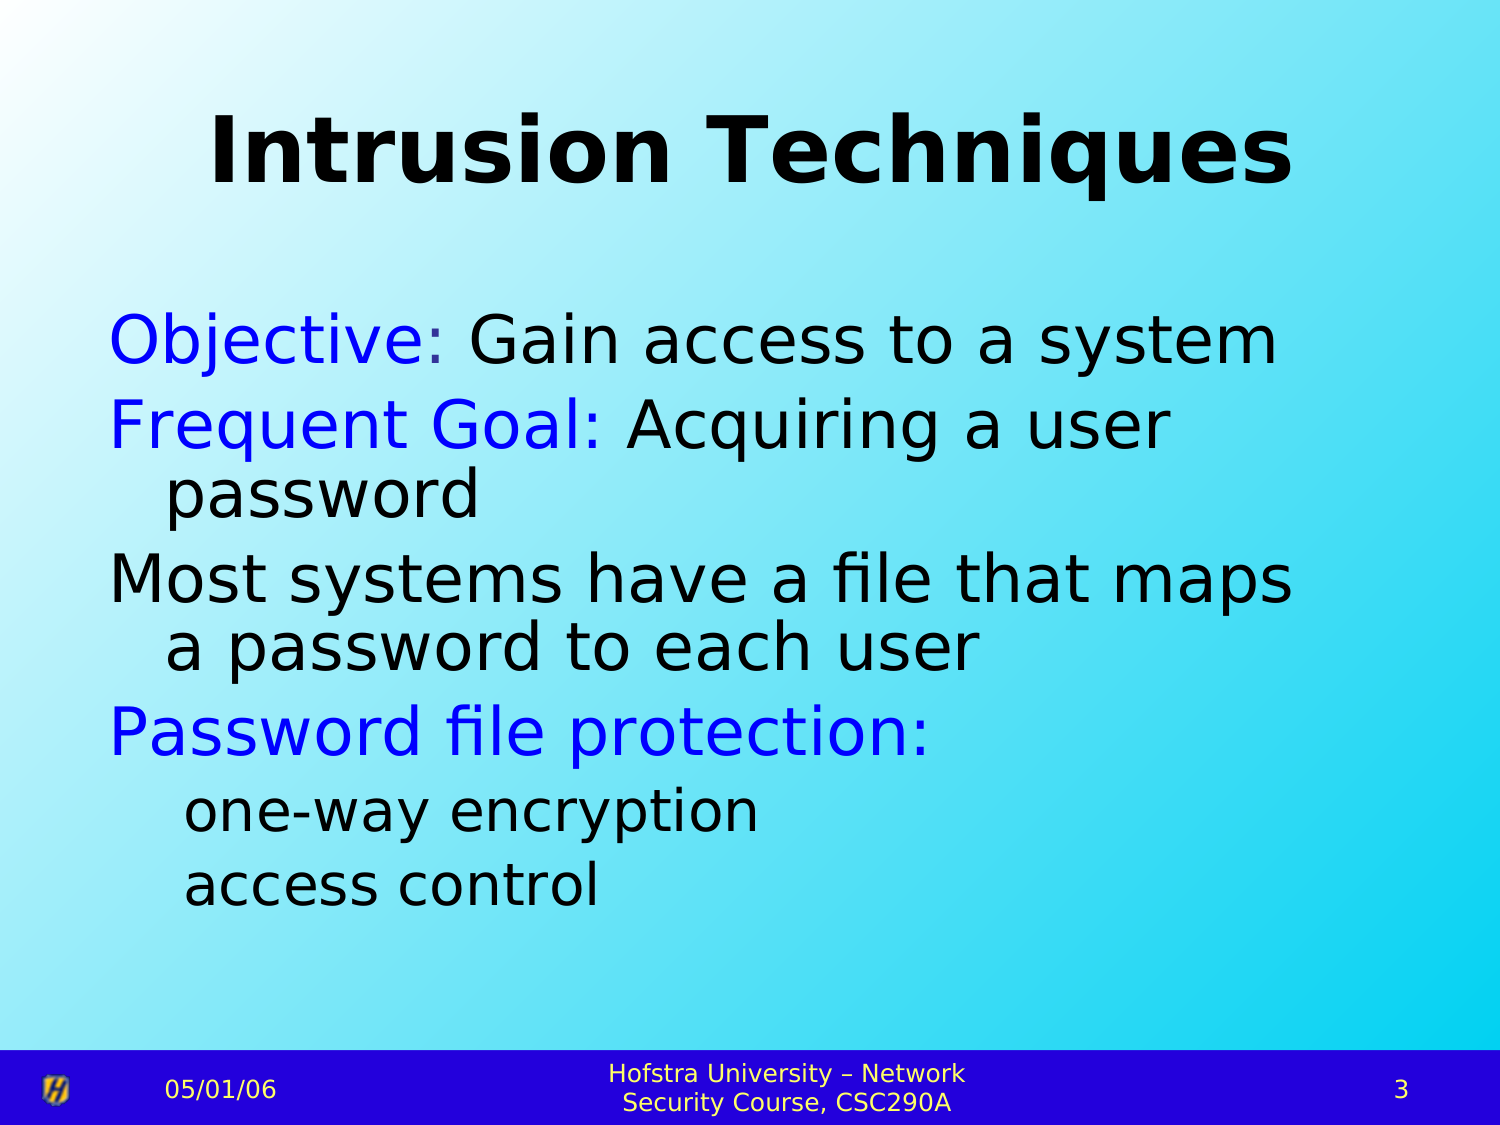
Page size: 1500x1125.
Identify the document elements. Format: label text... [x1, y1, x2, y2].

list Objective: Gain access to a system Frequent Goal: Acquiring a user password Most systems have a file that maps a password to each user Password file protection: one-way encryption access control [93, 301, 1369, 1032]
title Intrusion Techniques [112, 84, 1391, 212]
picture [37, 1072, 76, 1110]
